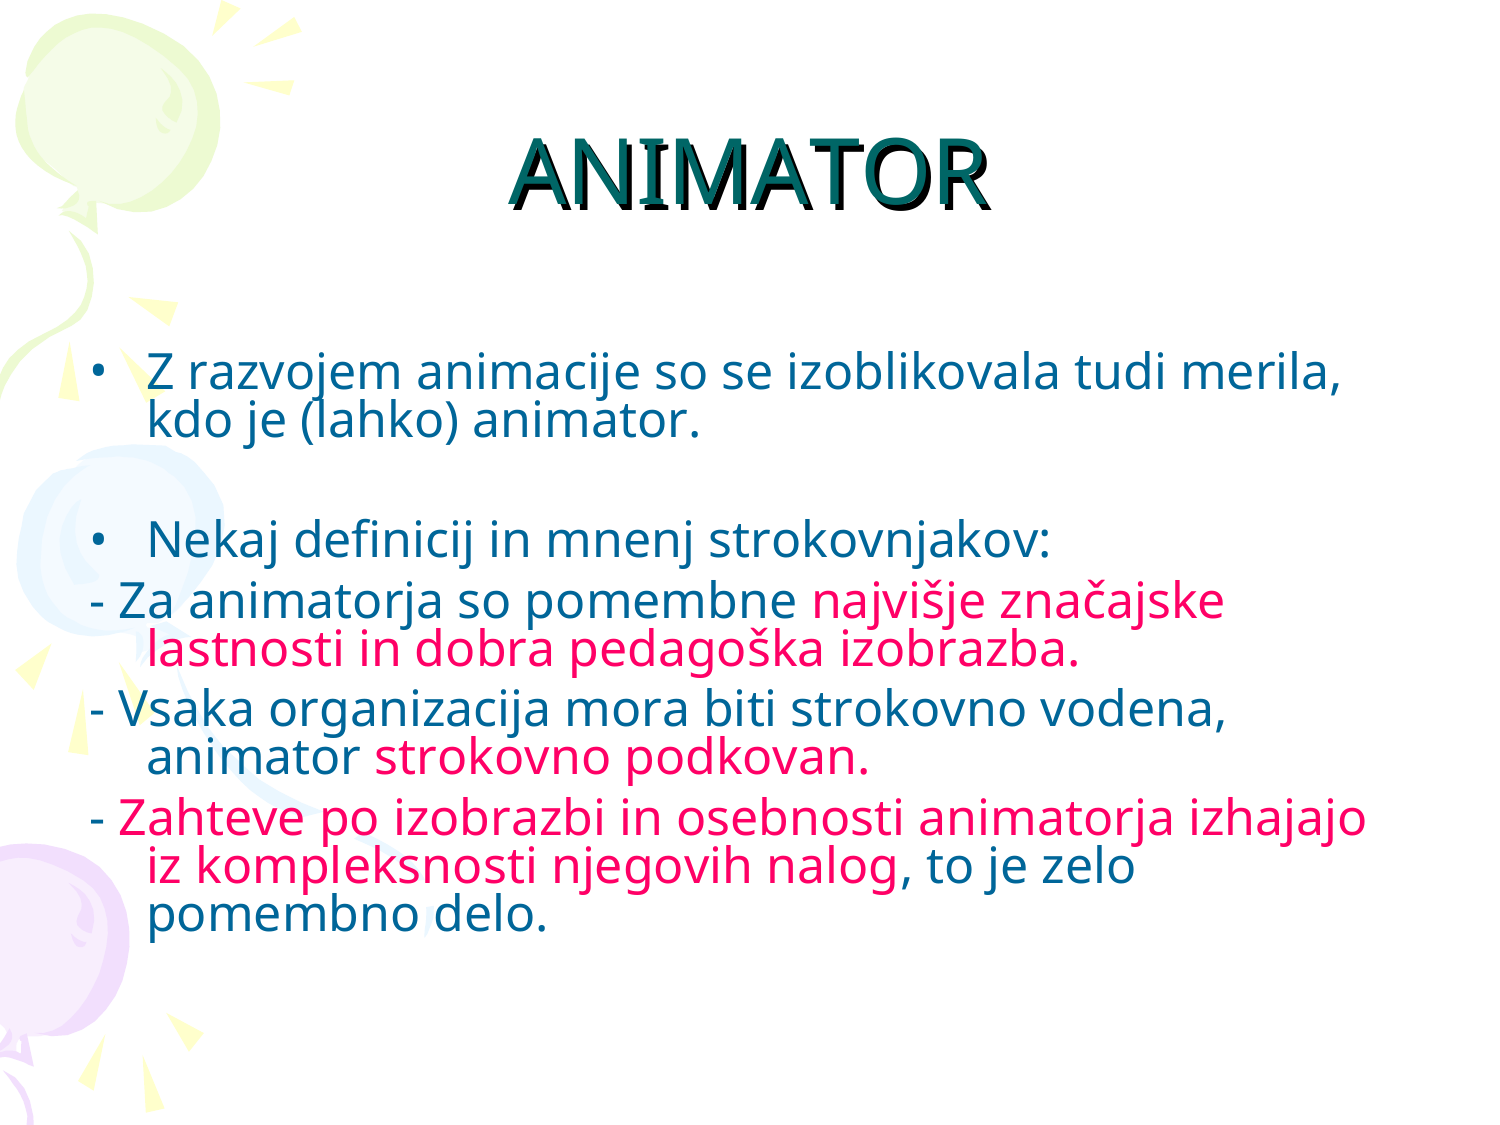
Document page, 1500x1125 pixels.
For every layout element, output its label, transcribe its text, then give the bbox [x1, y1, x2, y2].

list Z razvojem animacije so se izoblikovala tudi merila, kdo je (lahko) animator. Nekaj definicij in mnenj strokovnjakov: - Za animatorja so pomembne najvišje značajske lastnosti in dobra pedagoška izobrazba. - Vsaka organizacija mora biti strokovno vodena, animator strokovno podkovan. - Zahteve po izobrazbi in osebnosti animatorja izhajajo iz kompleksnosti njegovih nalog, to je zelo pomembno delo. [75, 262, 1426, 994]
title ANIMATOR [72, 16, 1426, 233]
